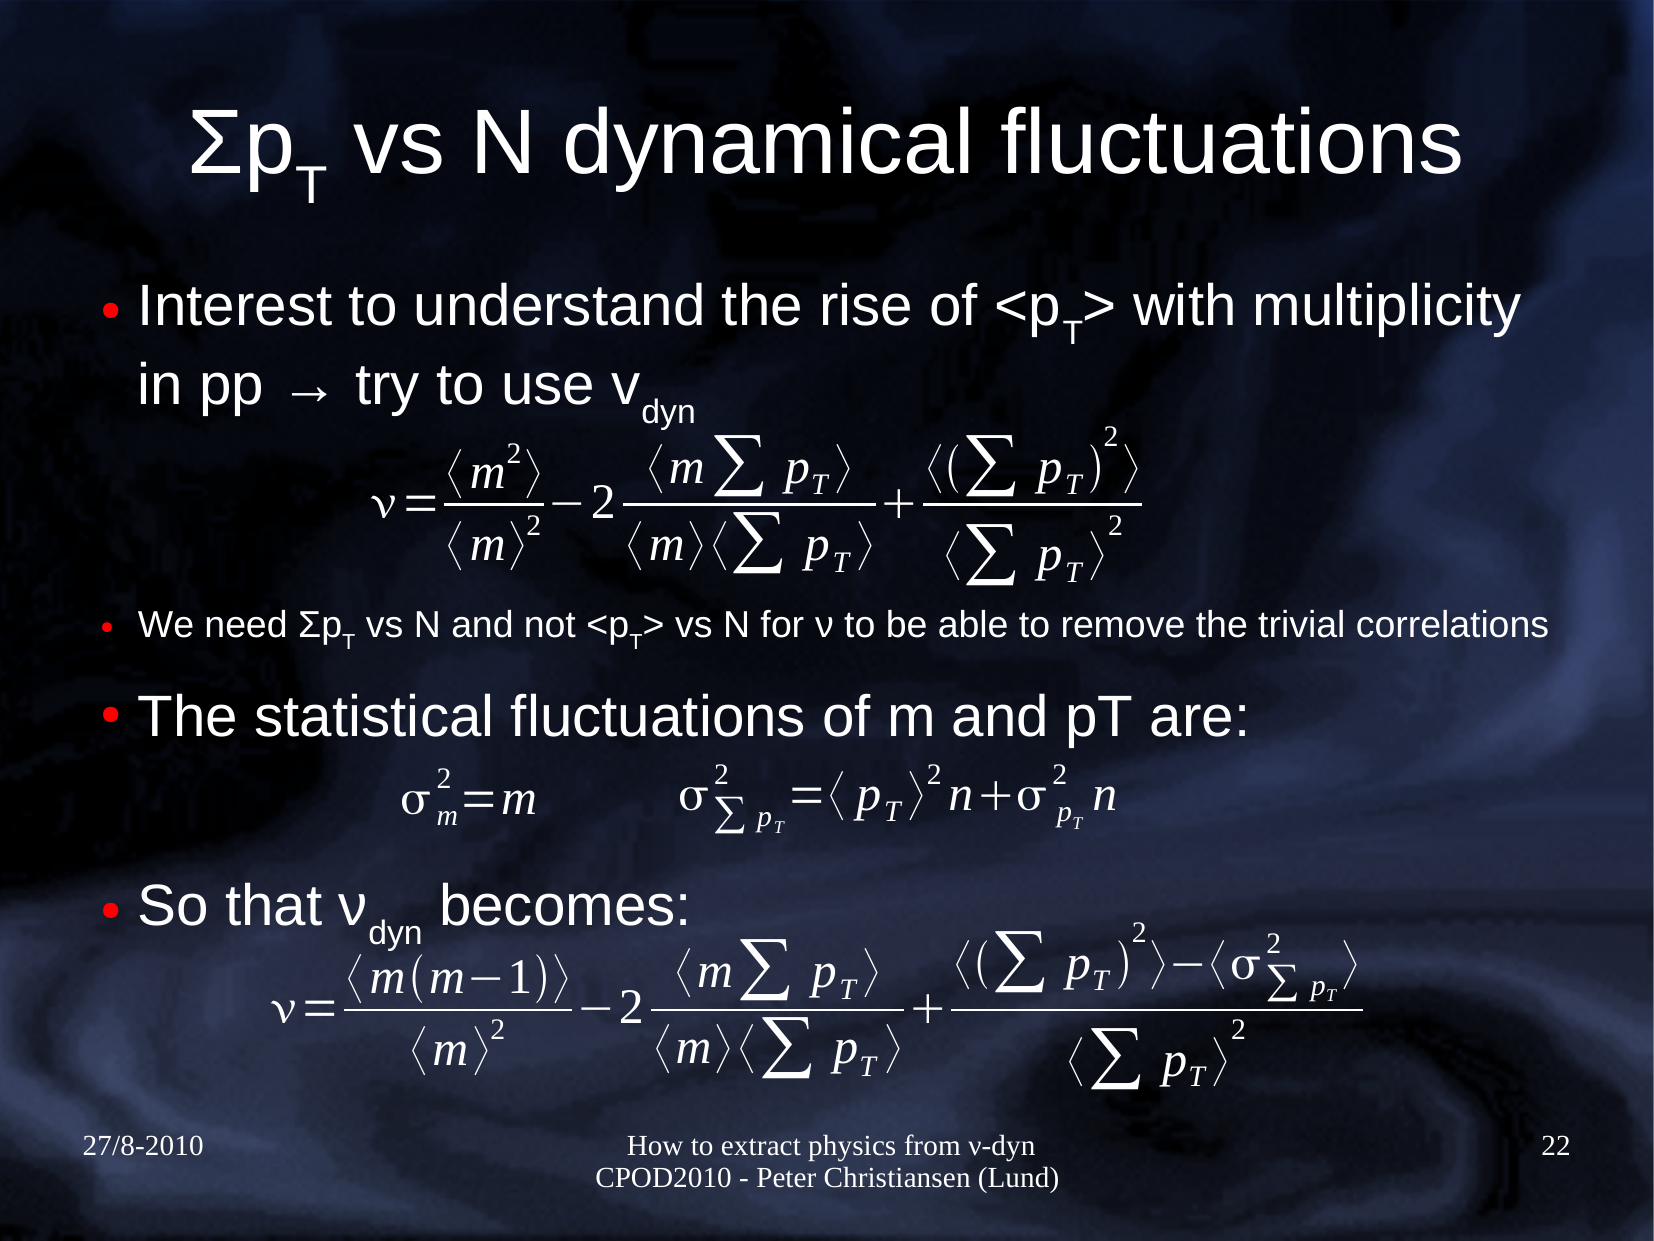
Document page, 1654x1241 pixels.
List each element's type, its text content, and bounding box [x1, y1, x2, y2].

chart [393, 762, 544, 833]
picture [0, 0, 1654, 1241]
chart [364, 420, 1151, 590]
chart [671, 758, 1123, 837]
chart [263, 916, 1372, 1094]
title ΣpT vs N dynamical fluctuations [82, 56, 1571, 250]
list Interest to understand the rise of <pT> with multiplicity in pp → try to use vdyn We need ΣpT vs N and not <pT> vs N for ν to be able to remove the trivial correlations The statistical fluctuations of m and pT are: So that νdyn becomes: [82, 272, 1571, 1077]
